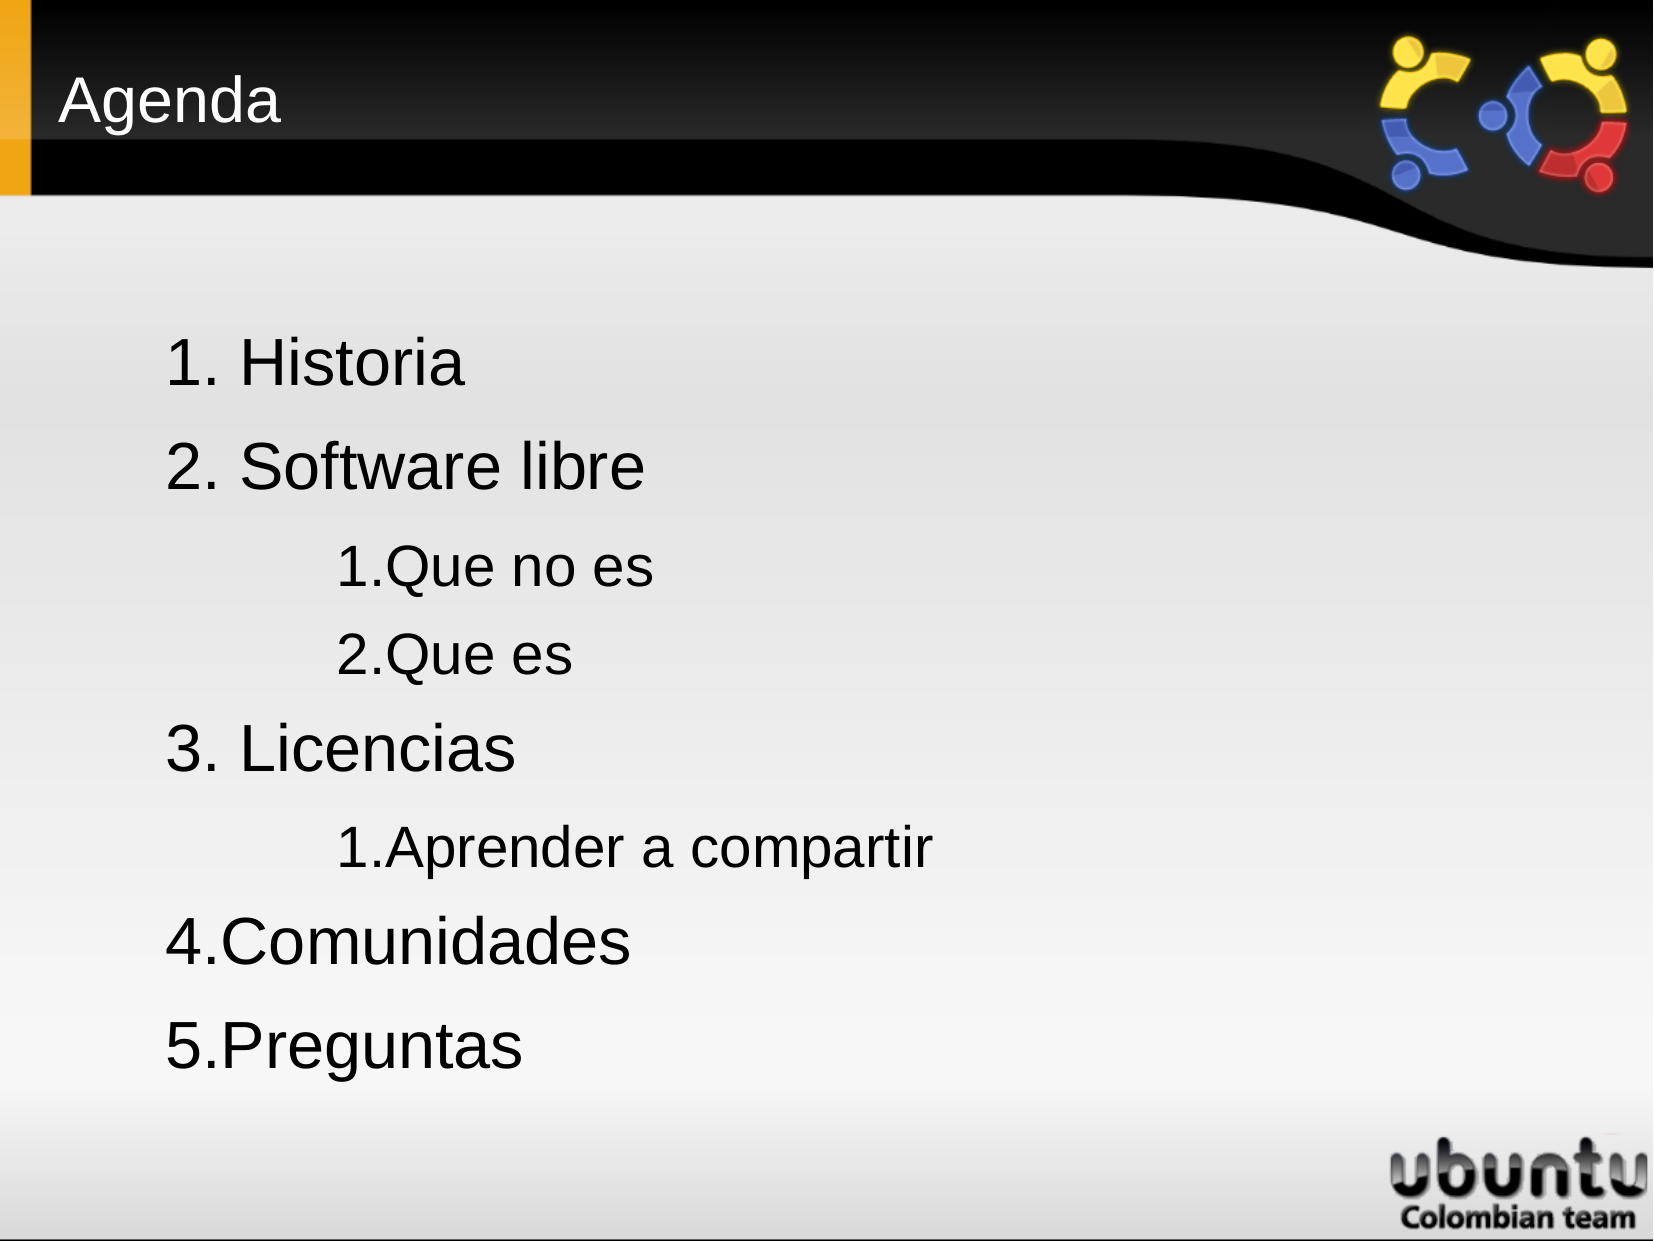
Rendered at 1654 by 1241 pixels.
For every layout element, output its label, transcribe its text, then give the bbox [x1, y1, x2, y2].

picture [0, 0, 1653, 1241]
list Historia Software libre Que no es Que es Licencias Aprender a compartir Comunidades Preguntas [147, 324, 1571, 1094]
title Agenda [59, 41, 1376, 160]
